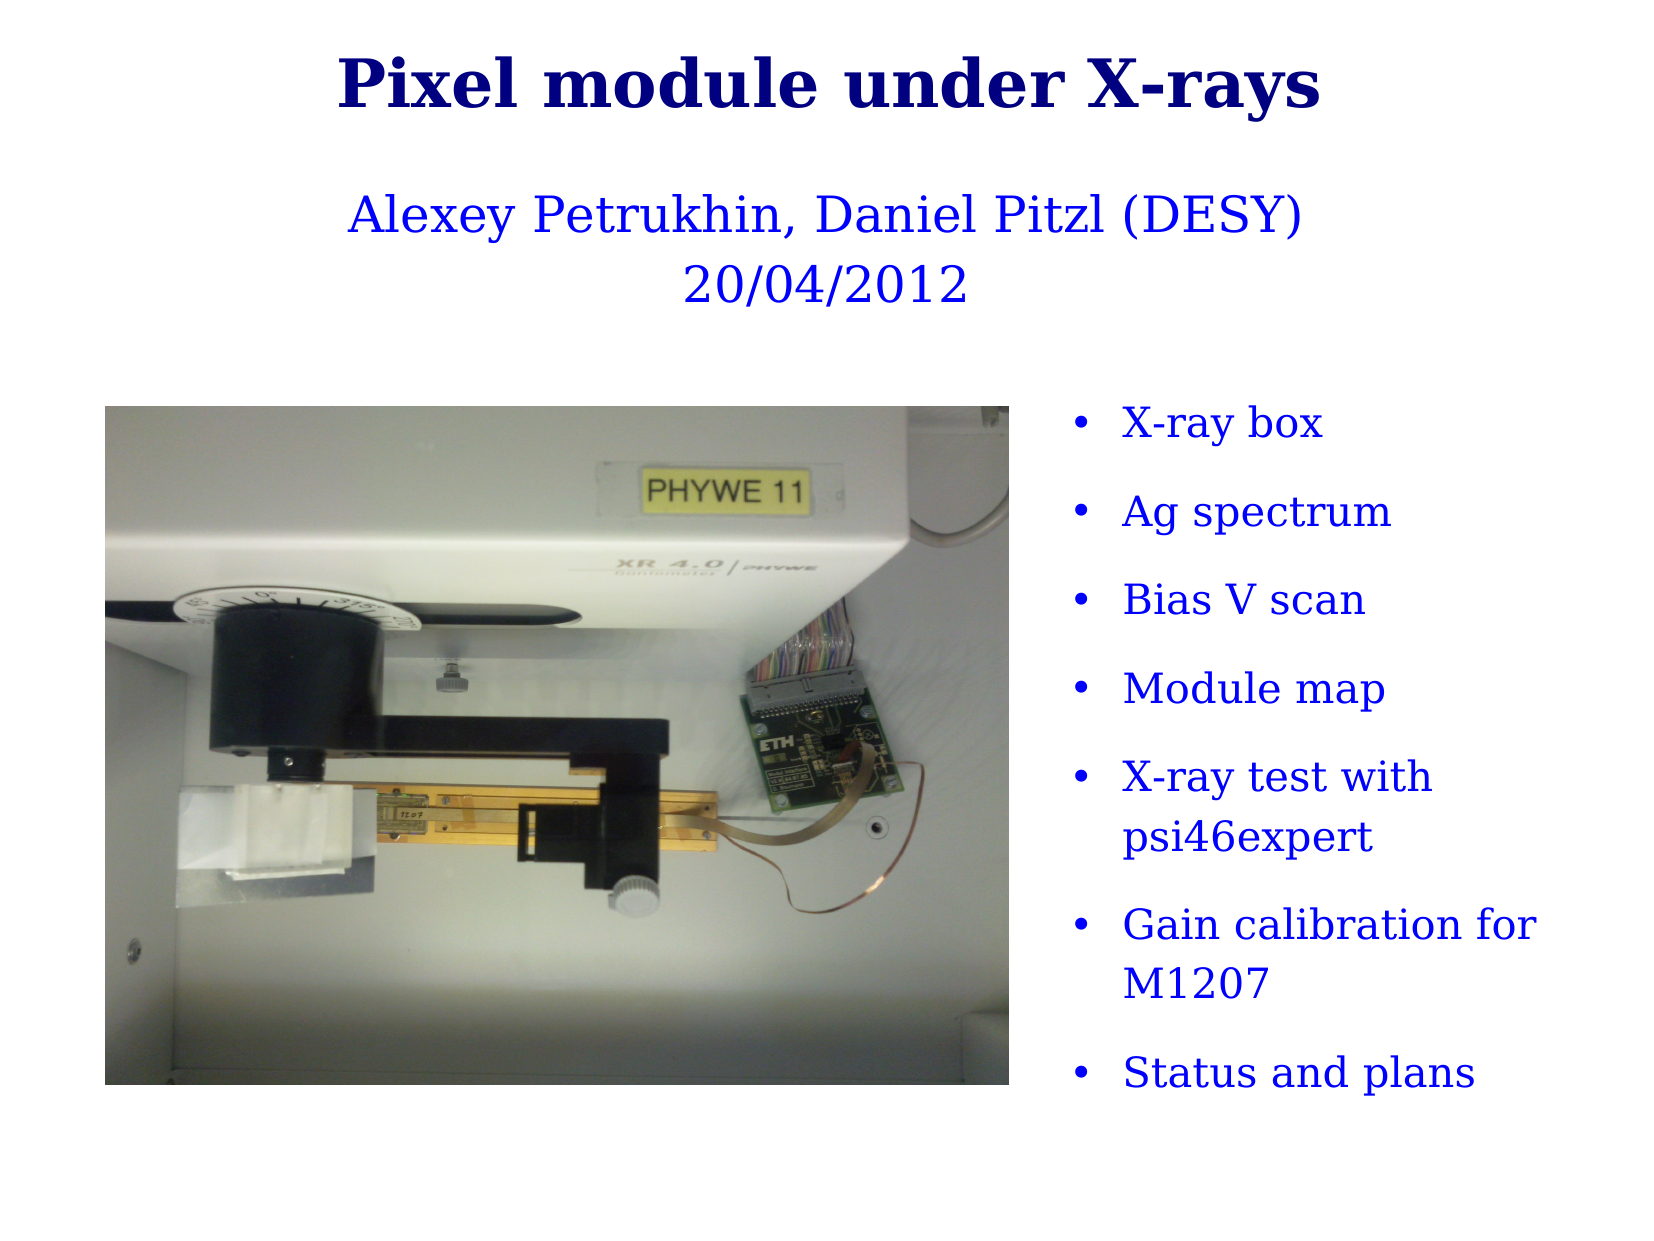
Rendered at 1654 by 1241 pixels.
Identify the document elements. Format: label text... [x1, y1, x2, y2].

list X-ray box Ag spectrum Bias V scan Module map X-ray test with psi46expert Gain calibration for M1207 Status and plans [1069, 387, 1613, 1176]
picture [105, 406, 1009, 1085]
text_box Alexey Petrukhin, Daniel Pitzl (DESY) 20/04/2012 [348, 186, 1305, 315]
title Pixel module under X-rays [121, 44, 1538, 124]
